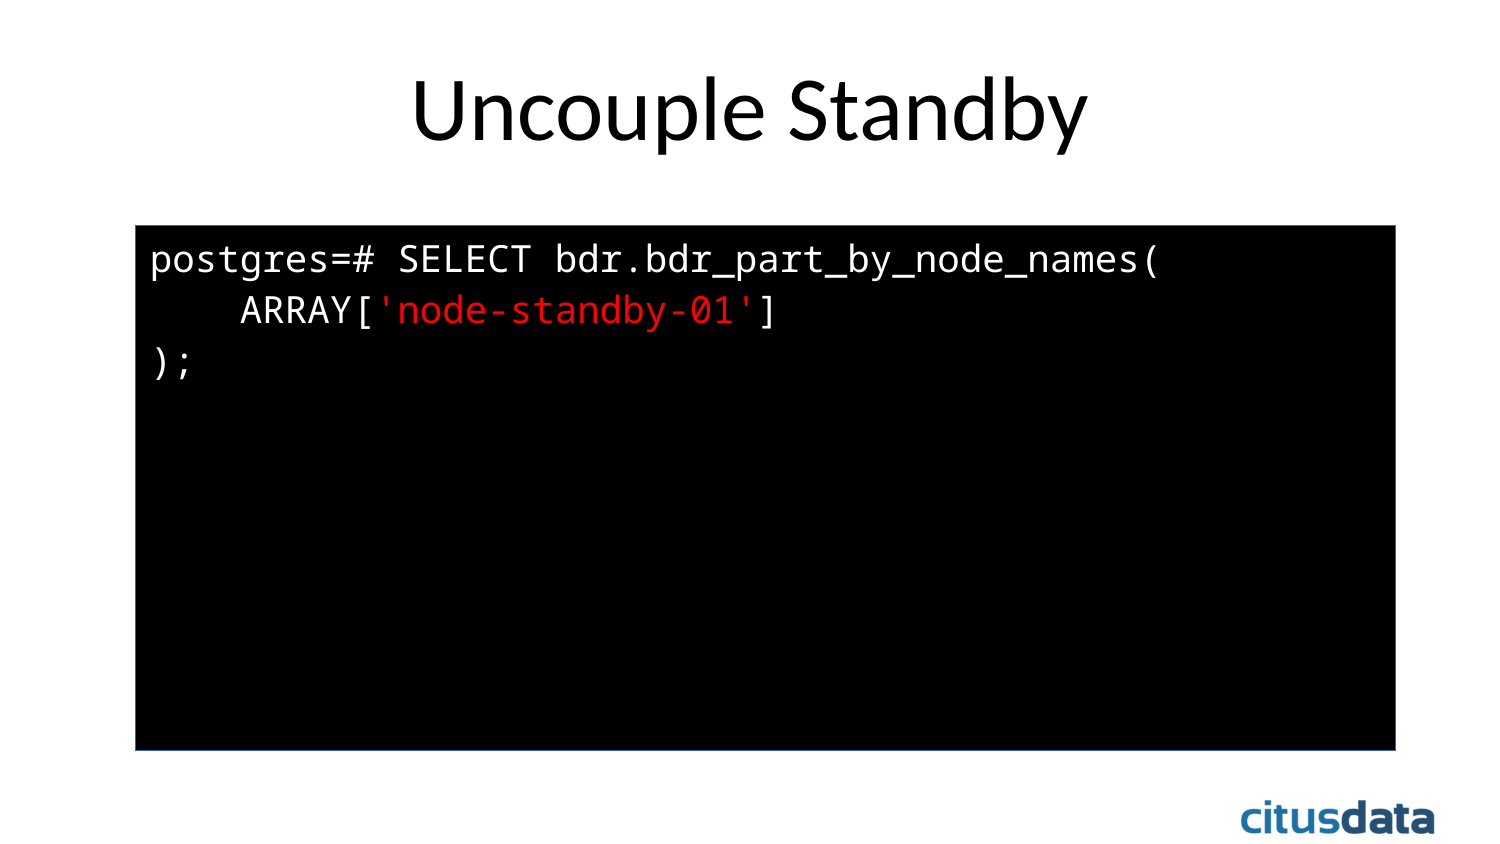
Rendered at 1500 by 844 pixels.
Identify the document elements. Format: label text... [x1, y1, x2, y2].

picture [1237, 795, 1439, 837]
title Uncouple Standby [75, 33, 1425, 175]
text_box postgres=# SELECT bdr.bdr_part_by_node_names( ARRAY['node-standby-01'] ); [135, 225, 1396, 751]
